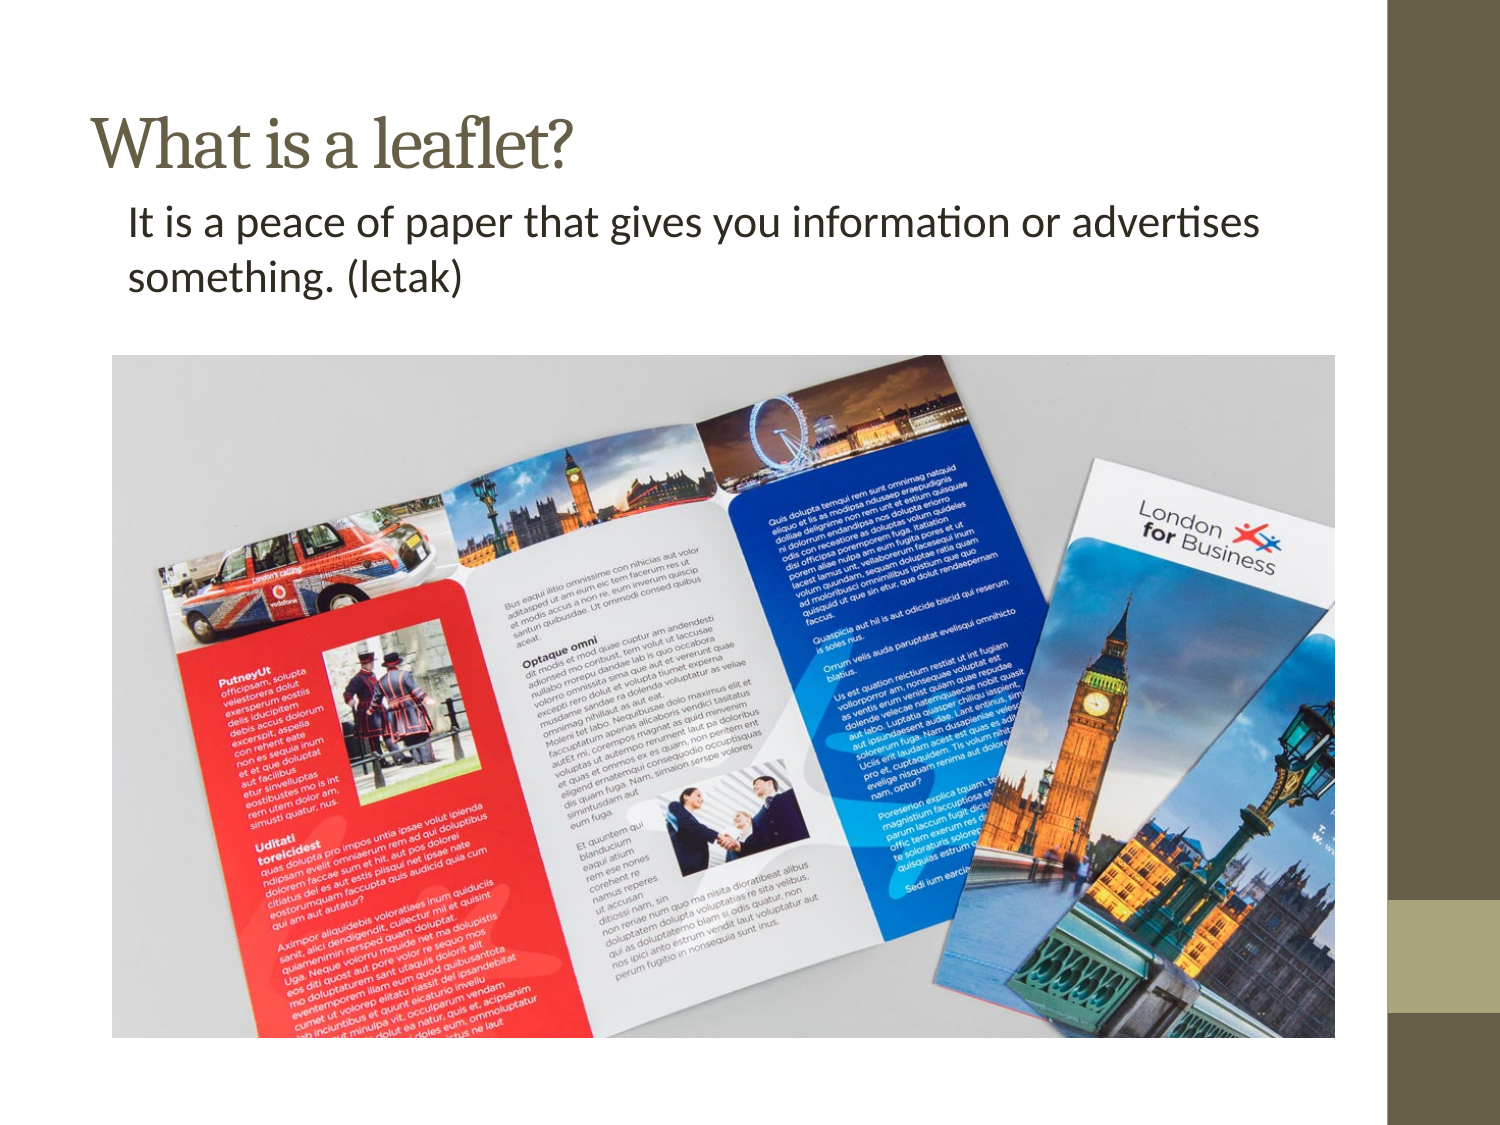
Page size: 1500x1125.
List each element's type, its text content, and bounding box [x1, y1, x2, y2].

picture [112, 355, 1335, 1038]
title What is a leaflet? [75, 45, 1326, 184]
list It is a peace of paper that gives you information or advertises something. (letak) [75, 184, 1326, 1051]
